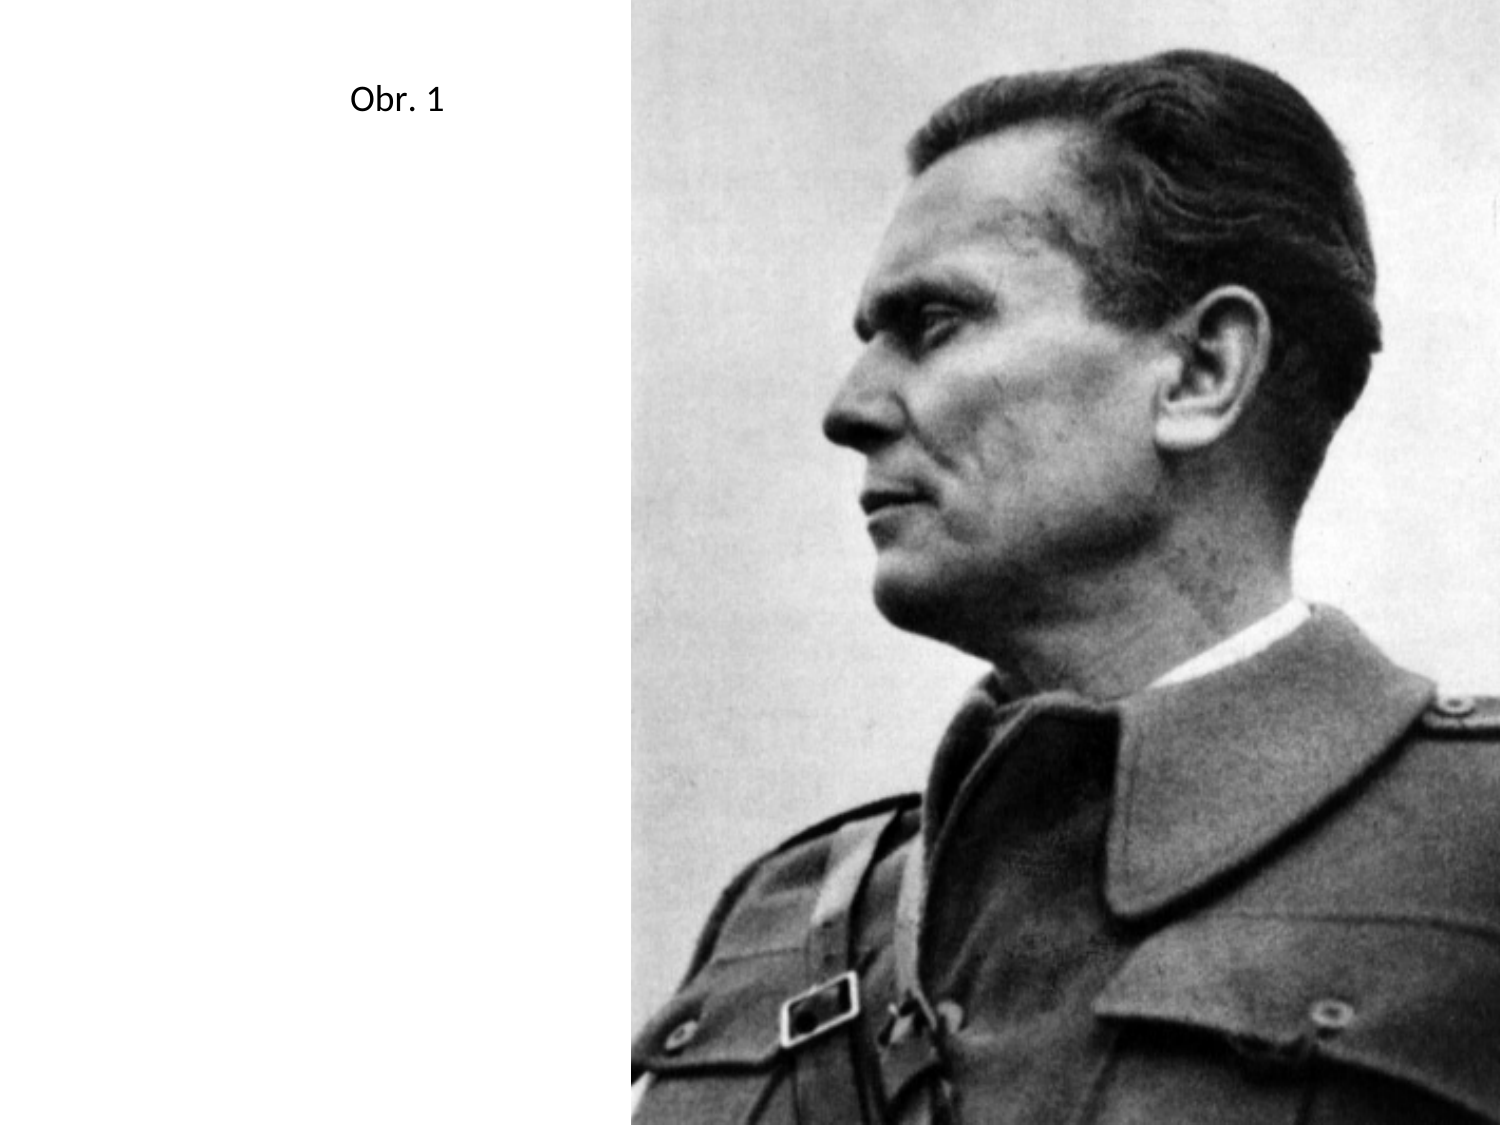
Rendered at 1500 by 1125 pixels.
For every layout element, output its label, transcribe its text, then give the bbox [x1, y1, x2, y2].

title [75, 45, 631, 233]
text_box [631, 0, 1500, 1125]
text_box Obr. 1 [335, 66, 460, 127]
